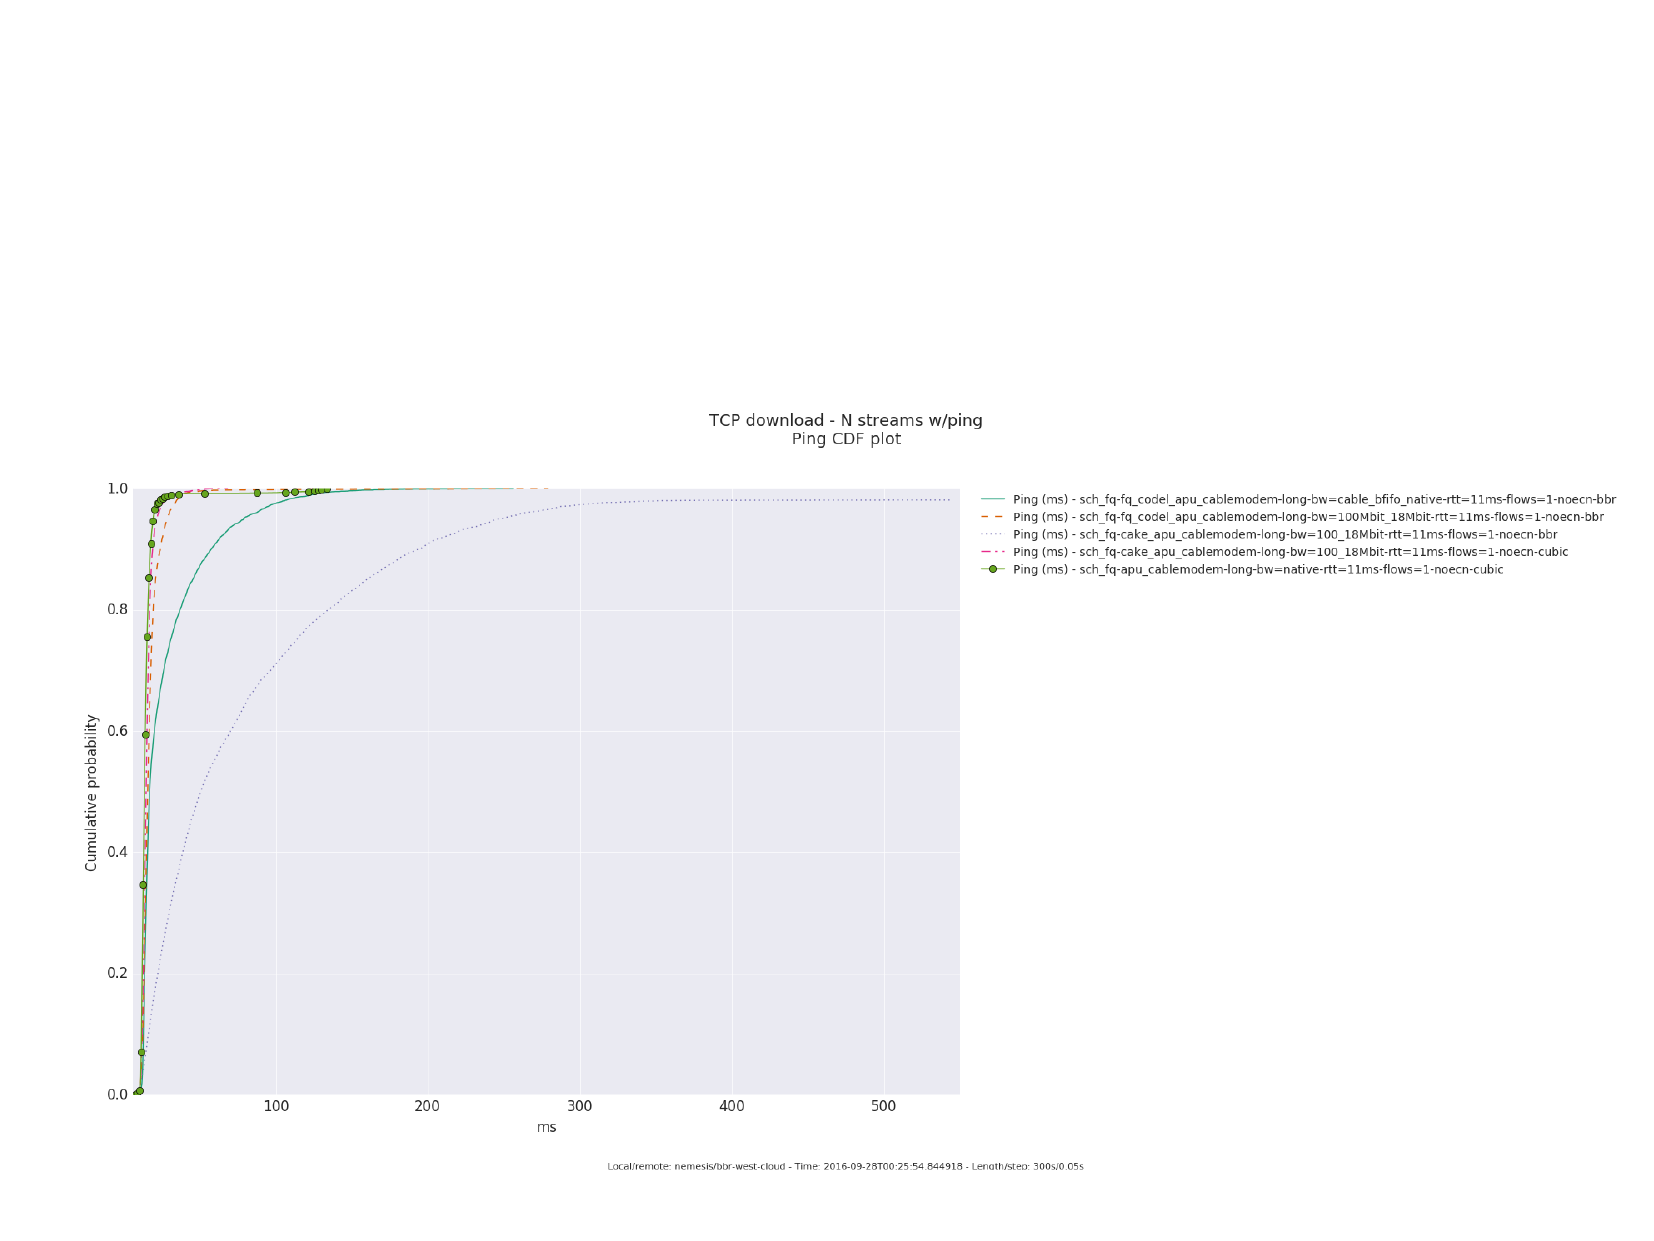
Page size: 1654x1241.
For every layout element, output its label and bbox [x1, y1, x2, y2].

picture [0, 413, 1654, 1171]
